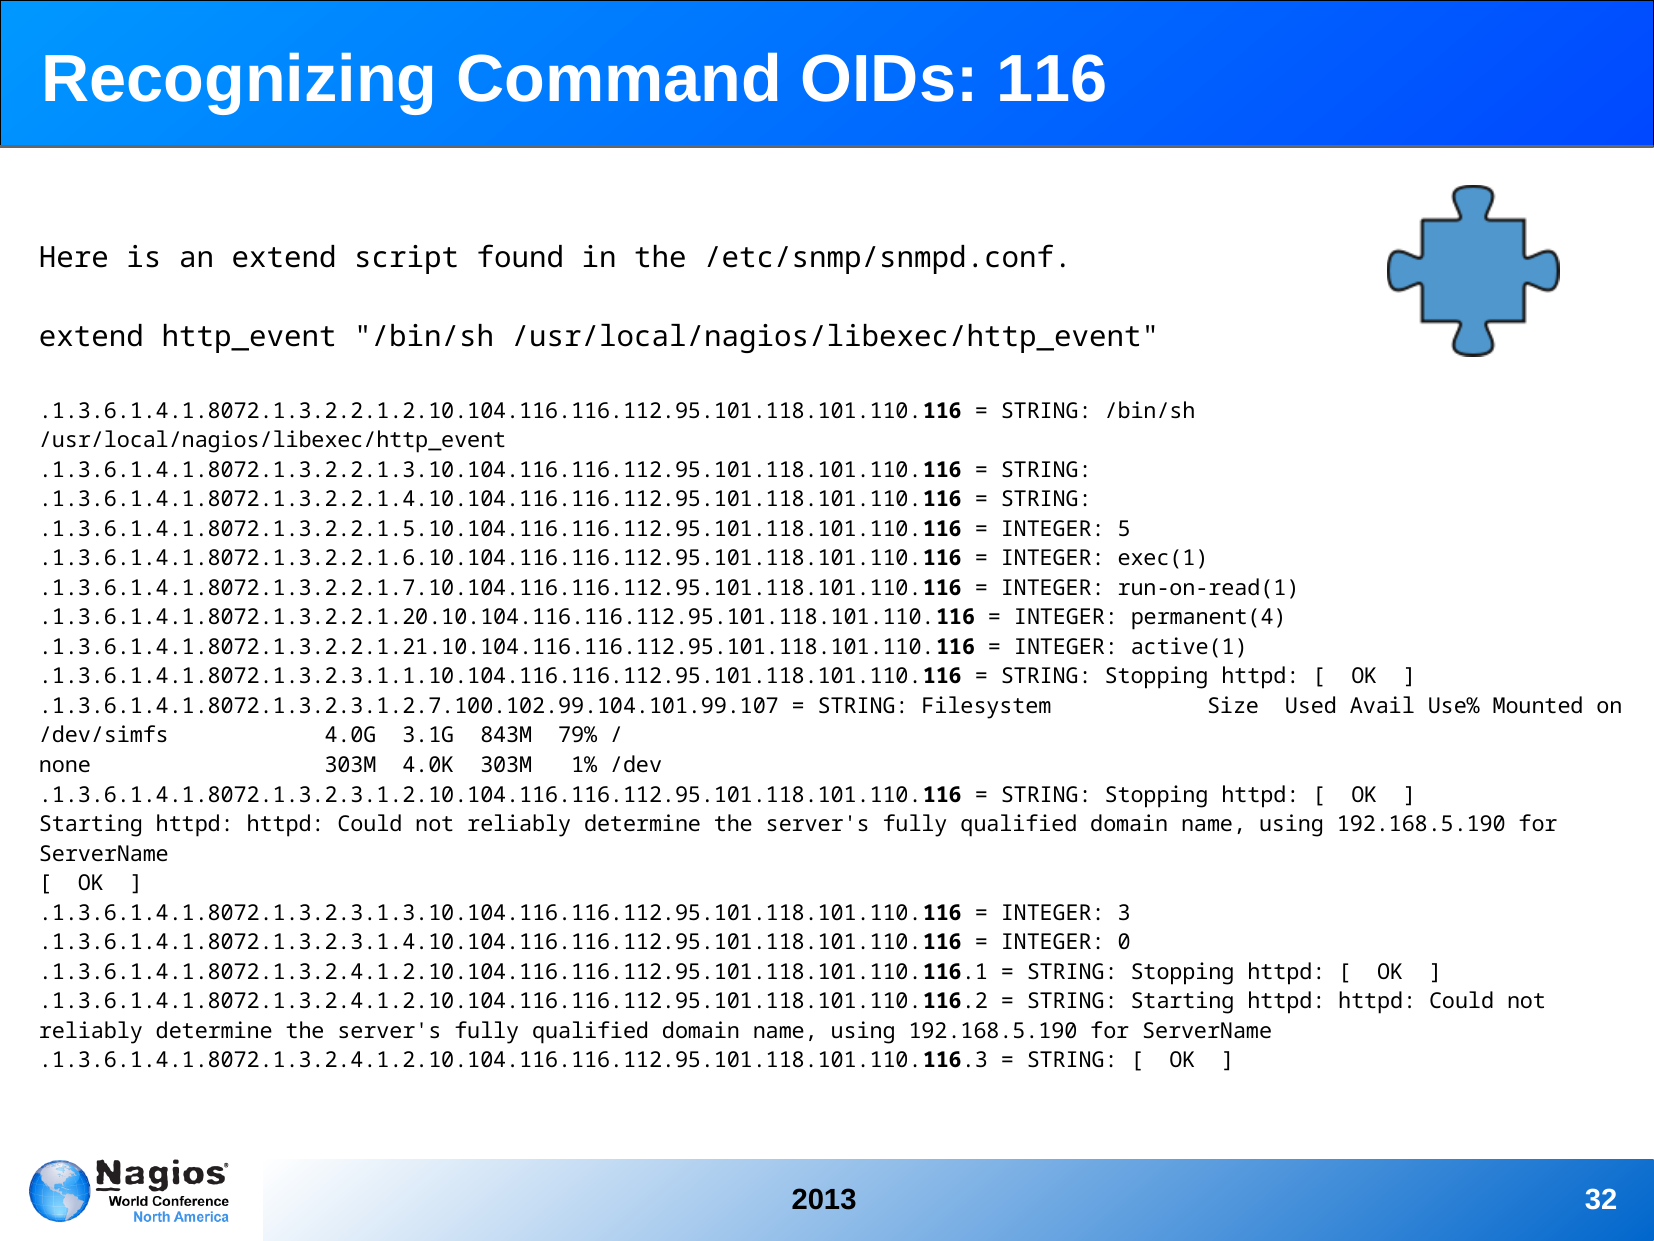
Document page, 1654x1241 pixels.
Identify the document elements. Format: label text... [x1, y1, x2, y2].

picture [29, 1159, 229, 1235]
picture [1387, 185, 1560, 357]
title Recognizing Command OIDs: 116 [41, 29, 1638, 127]
subtitle Here is an extend script found in the /etc/snmp/snmpd.conf. extend http_event "/bin/sh /usr/local/nagios/libexec/http_event" .1.3.6.1.4.1.8072.1.3.2.2.1.2.10.104.116.116.112.95.101.118.101.110.116 = STRING: /bin/sh /usr/local/nagios/libexec/http_event .1.3.6.1.4.1.8072.1.3.2.2.1.3.10.104.116.116.112.95.101.118.101.110.116 = STRING: .1.3.6.1.4.1.8072.1.3.2.2.1.4.10.104.116.116.112.95.101.118.101.110.116 = STRING: .1.3.6.1.4.1.8072.1.3.2.2.1.5.10.104.116.116.112.95.101.118.101.110.116 = INTEGER: 5 .1.3.6.1.4.1.8072.1.3.2.2.1.6.10.104.116.116.112.95.101.118.101.110.116 = INTEGER: exec(1) .1.3.6.1.4.1.8072.1.3.2.2.1.7.10.104.116.116.112.95.101.118.101.110.116 = INTEGER: run-on-read(1) .1.3.6.1.4.1.8072.1.3.2.2.1.20.10.104.116.116.112.95.101.118.101.110.116 = INTEGER: permanent(4) .1.3.6.1.4.1.8072.1.3.2.2.1.21.10.104.116.116.112.95.101.118.101.110.116 = INTEGER: active(1) .1.3.6.1.4.1.8072.1.3.2.3.1.1.10.104.116.116.112.95.101.118.101.110.116 = STRING: Stopping httpd: [ OK ] .1.3.6.1.4.1.8072.1.3.2.3.1.2.7.100.102.99.104.101.99.107 = STRING: Filesystem Size Used Avail Use% Mounted on /dev/simfs 4.0G 3.1G 843M 79% / none 303M 4.0K 303M 1% /dev .1.3.6.1.4.1.8072.1.3.2.3.1.2.10.104.116.116.112.95.101.118.101.110.116 = STRING: Stopping httpd: [ OK ] Starting httpd: httpd: Could not reliably determine the server's fully qualified domain name, using 192.168.5.190 for ServerName [ OK ] .1.3.6.1.4.1.8072.1.3.2.3.1.3.10.104.116.116.112.95.101.118.101.110.116 = INTEGER: 3 .1.3.6.1.4.1.8072.1.3.2.3.1.4.10.104.116.116.112.95.101.118.101.110.116 = INTEGER: 0 .1.3.6.1.4.1.8072.1.3.2.4.1.2.10.104.116.116.112.95.101.118.101.110.116.1 = STRING: Stopping httpd: [ OK ] .1.3.6.1.4.1.8072.1.3.2.4.1.2.10.104.116.116.112.95.101.118.101.110.116.2 = STRING: Starting httpd: httpd: Could not reliably determine the server's fully qualified domain name, using 192.168.5.190 for ServerName .1.3.6.1.4.1.8072.1.3.2.4.1.2.10.104.116.116.112.95.101.118.101.110.116.3 = STRING: [ OK ] [38, 171, 1654, 1170]
